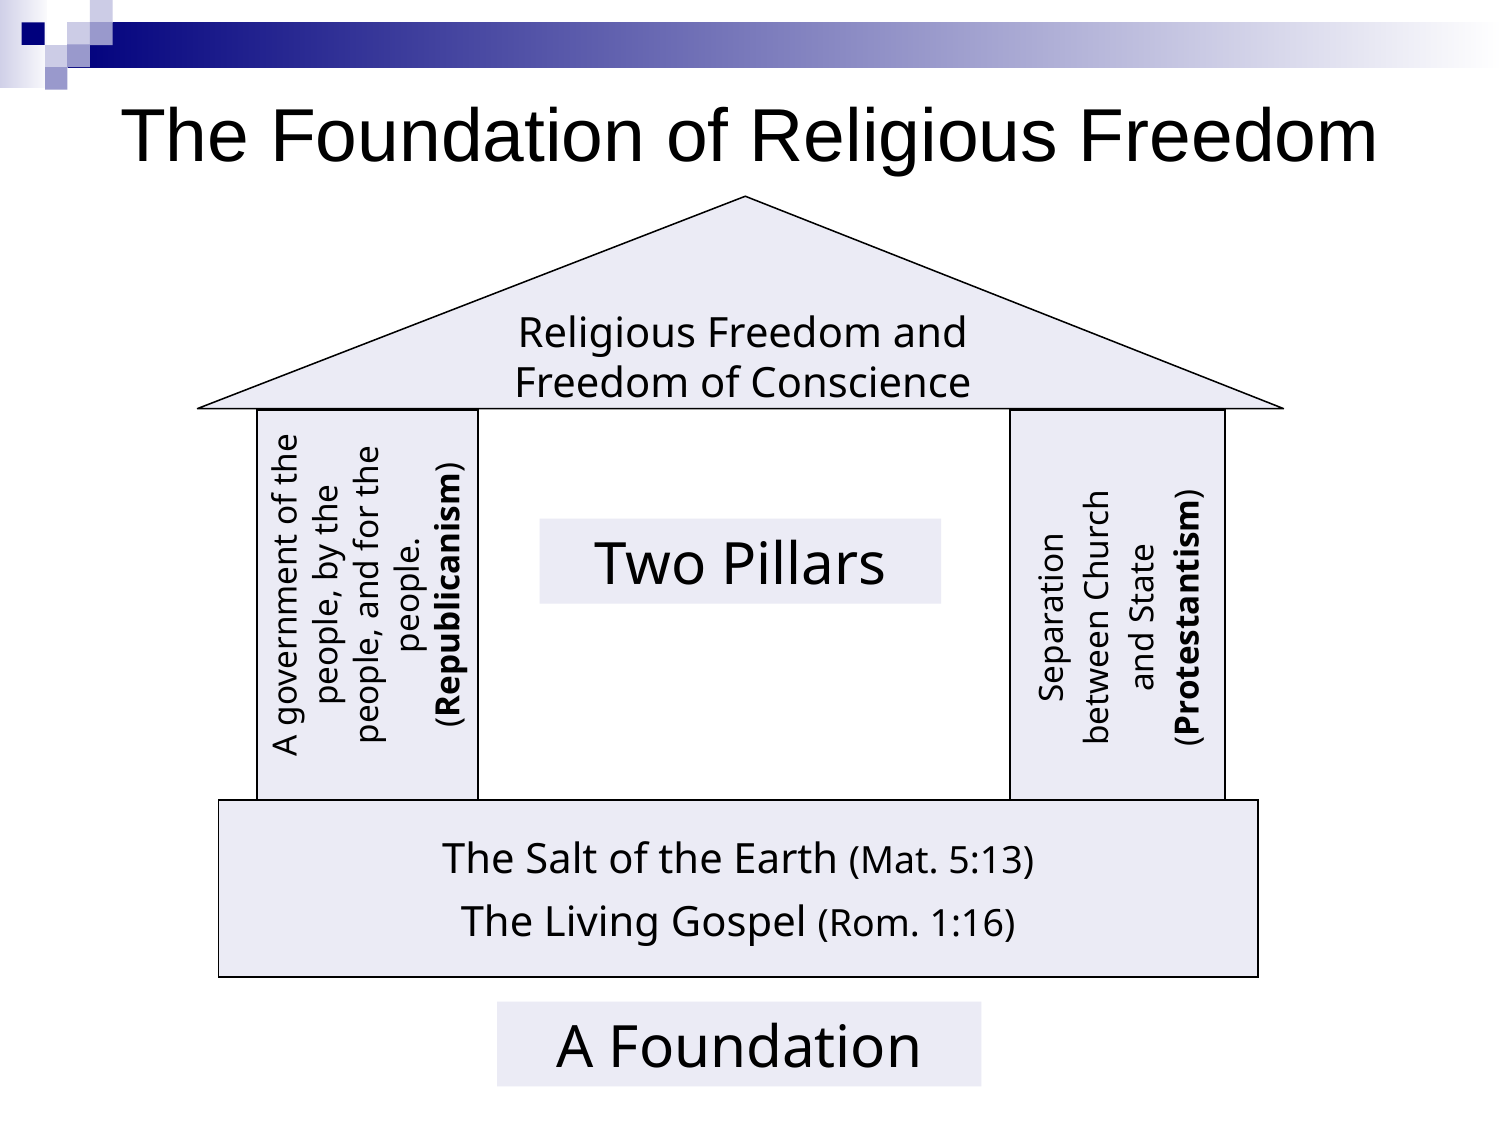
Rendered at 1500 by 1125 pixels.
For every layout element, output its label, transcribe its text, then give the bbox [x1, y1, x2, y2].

text_box A Foundation [497, 1001, 982, 1087]
text_box Religious Freedom and Freedom of Conscience [197, 196, 1284, 409]
text_box Two Pillars [539, 518, 942, 604]
text_box [256, 781, 479, 799]
text_box [1009, 410, 1225, 800]
text_box A government of the people, by the people, and for the people. (Republicanism) [256, 410, 479, 781]
text_box The Salt of the Earth (Mat. 5:13) The Living Gospel (Rom. 1:16) [218, 799, 1258, 978]
text_box Separation between Church and State (Protestantism) [1020, 455, 1216, 781]
title The Foundation of Religious Freedom [0, 54, 1500, 209]
